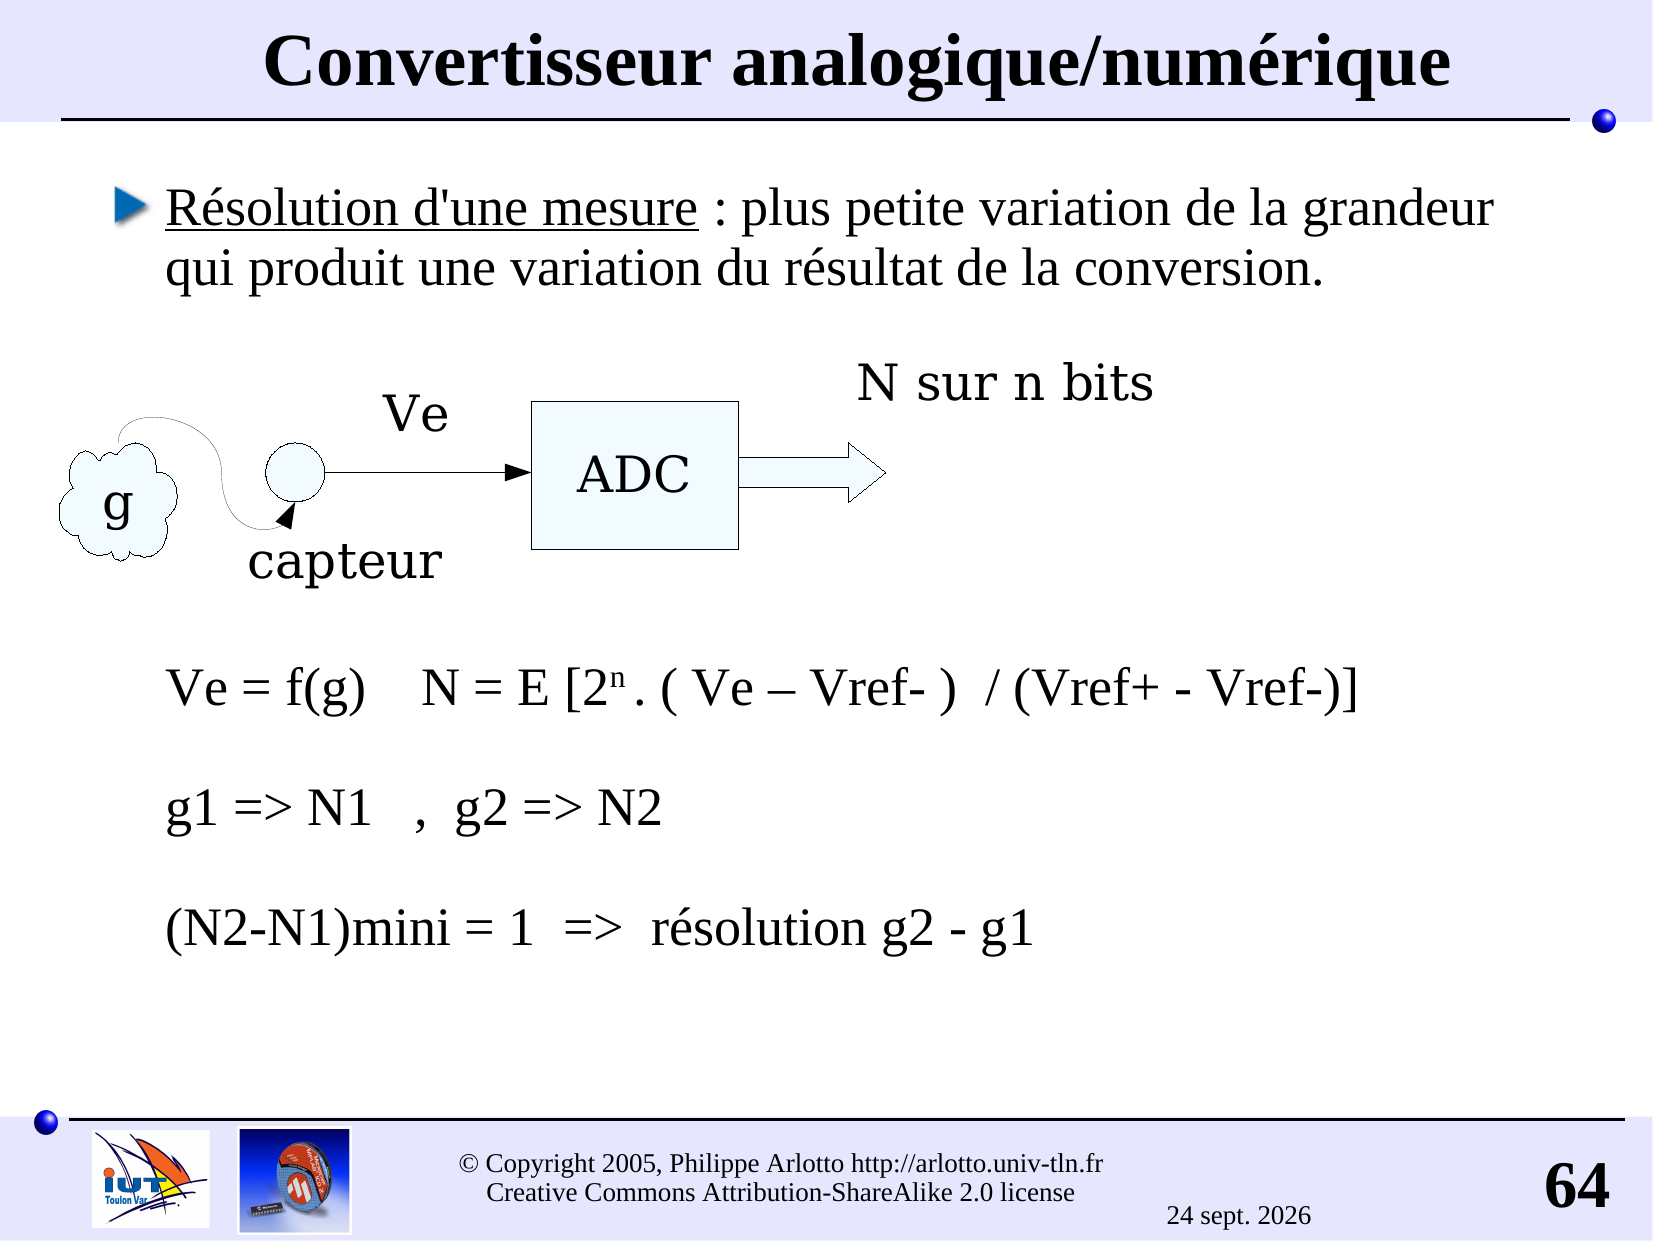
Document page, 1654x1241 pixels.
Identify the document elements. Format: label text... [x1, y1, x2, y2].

text_box capteur [247, 532, 443, 591]
title Convertisseur analogique/numérique [95, 11, 1585, 110]
text_box [738, 442, 886, 503]
text_box Ve [383, 384, 450, 443]
text_box g [59, 442, 178, 562]
text_box N sur n bits [856, 354, 1157, 413]
list Résolution d'une mesure : plus petite variation de la grandeur qui produit une variation du résultat de la conversion. Ve = f(g) N = E [2n . ( Ve – Vref- ) / (Vref+ - Vref-)] g1 => N1 , g2 => N2 (N2-N1)mini = 1 => résolution g2 - g1 [94, 177, 1506, 1160]
text_box ADC [531, 401, 739, 550]
text_box [265, 442, 325, 502]
picture [237, 1160, 352, 1235]
